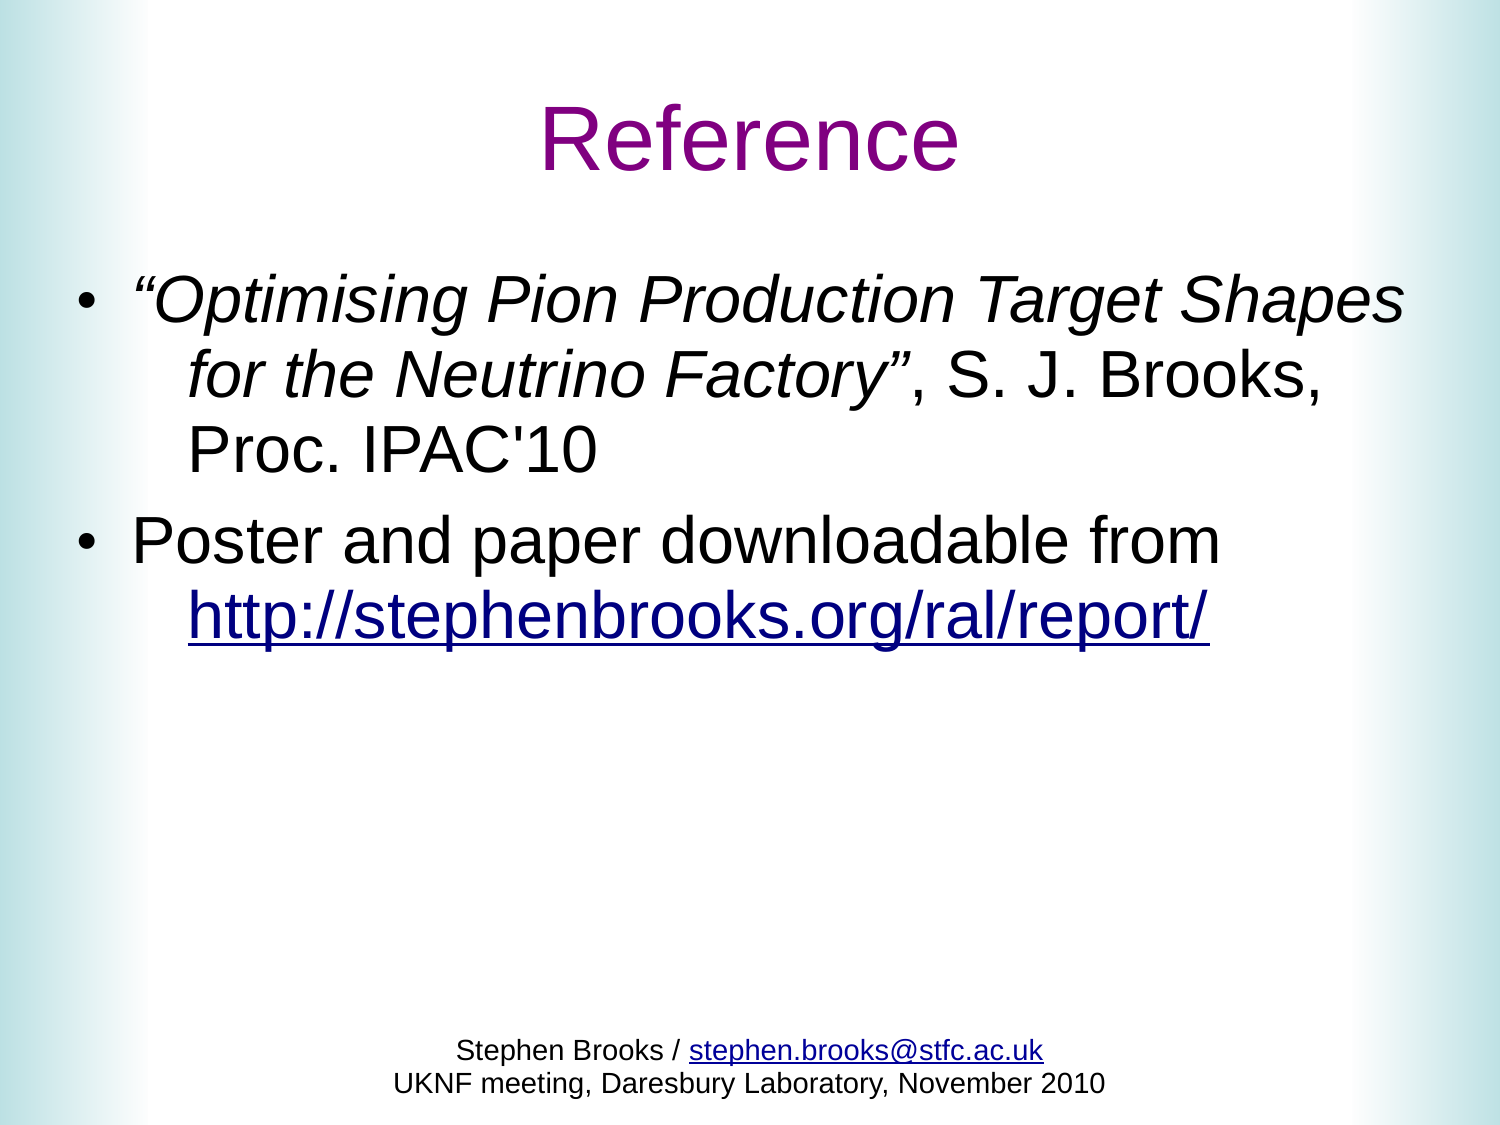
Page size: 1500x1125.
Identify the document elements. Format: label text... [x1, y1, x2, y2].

list “Optimising Pion Production Target Shapes for the Neutrino Factory”, S. J. Brooks, Proc. IPAC'10 Poster and paper downloadable from http://stephenbrooks.org/ral/report/ [75, 262, 1425, 991]
title Reference [75, 37, 1425, 241]
